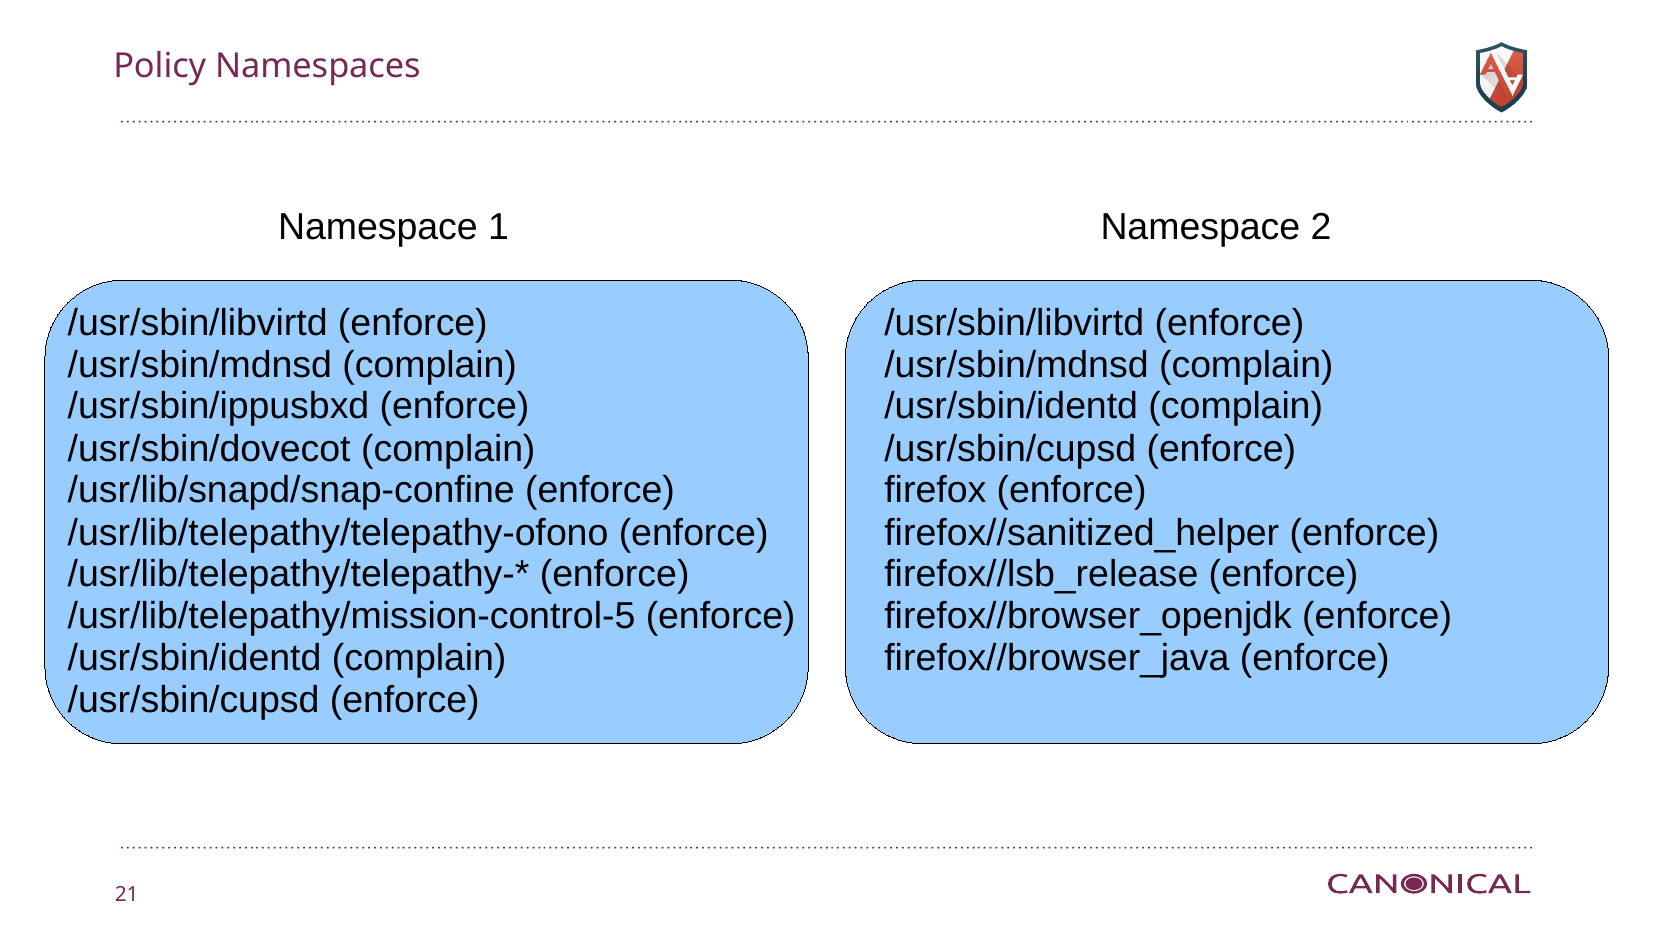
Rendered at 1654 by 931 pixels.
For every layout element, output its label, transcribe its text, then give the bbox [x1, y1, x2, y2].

text_box /usr/sbin/libvirtd (enforce) /usr/sbin/mdnsd (complain) /usr/sbin/ippusbxd (enforce) /usr/sbin/dovecot (complain) /usr/lib/snapd/snap-confine (enforce) /usr/lib/telepathy/telepathy-ofono (enforce) /usr/lib/telepathy/telepathy-* (enforce) /usr/lib/telepathy/mission-control-5 (enforce) /usr/sbin/identd (complain) /usr/sbin/cupsd (enforce) [52, 293, 869, 859]
text_box [44, 325, 52, 699]
text_box /usr/sbin/libvirtd (enforce) /usr/sbin/mdnsd (complain) /usr/sbin/identd (complain) /usr/sbin/cupsd (enforce) firefox (enforce) firefox//sanitized_helper (enforce) firefox//lsb_release (enforce) firefox//browser_openjdk (enforce) firefox//browser_java (enforce) [869, 293, 1545, 859]
title Policy Namespaces [113, 48, 1382, 81]
picture [111, 33, 1546, 124]
text_box [880, 280, 1609, 743]
text_box Namespace 2 [1085, 198, 1347, 256]
text_box [79, 280, 774, 293]
text_box Namespace 1 [263, 198, 524, 256]
text_box [845, 301, 869, 723]
